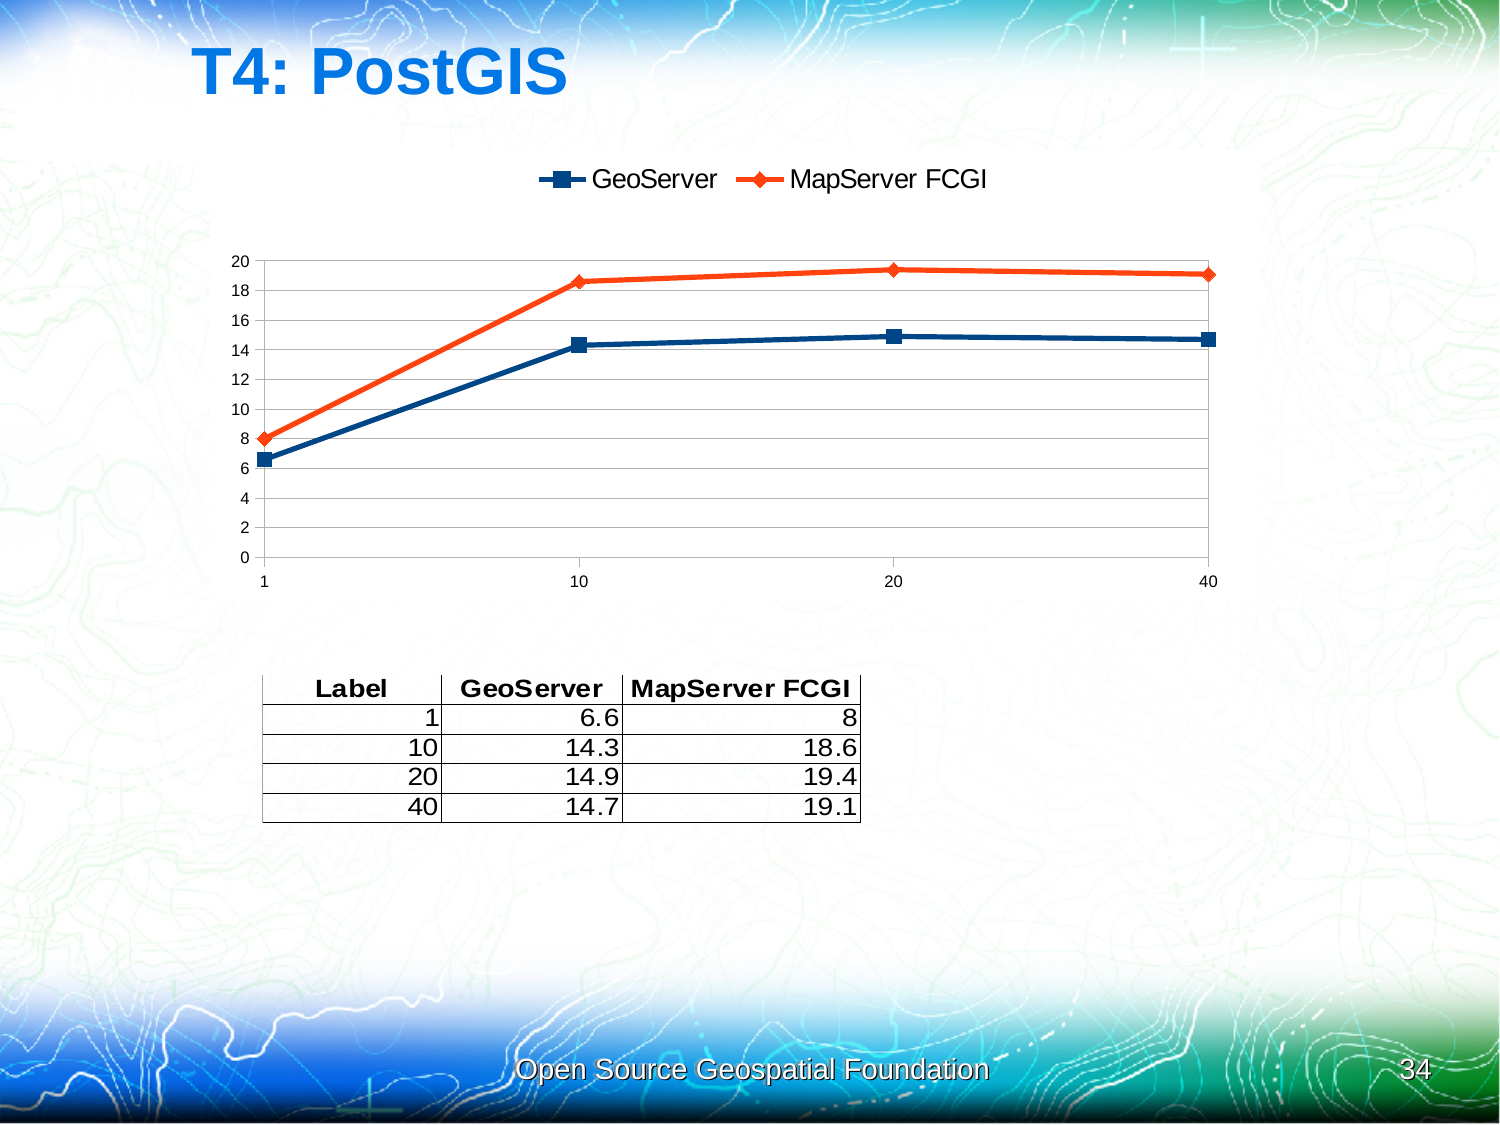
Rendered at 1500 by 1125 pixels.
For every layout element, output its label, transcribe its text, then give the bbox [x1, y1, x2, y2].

chart [262, 675, 863, 826]
chart [210, 149, 1261, 601]
title T4: PostGIS [177, 20, 1477, 122]
picture [0, 0, 1500, 1125]
